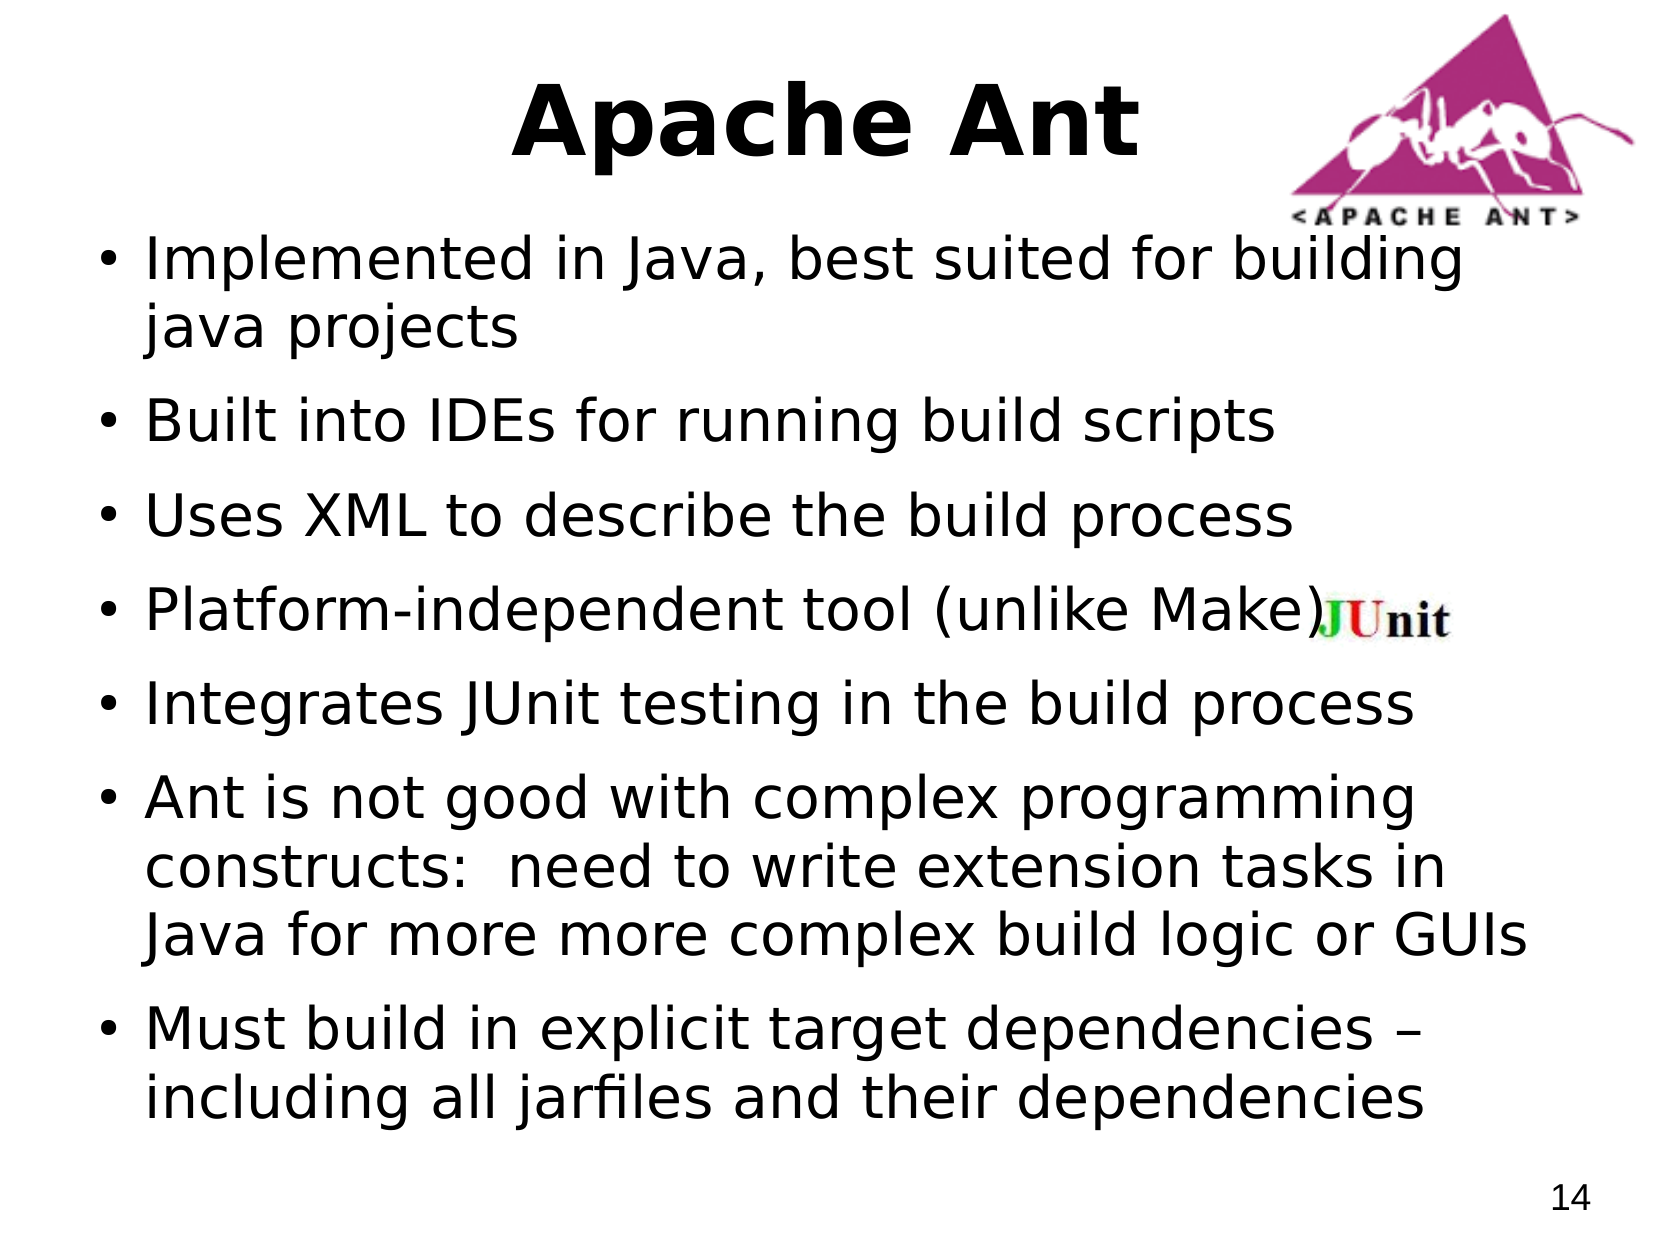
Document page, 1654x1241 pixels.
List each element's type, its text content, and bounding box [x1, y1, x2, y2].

list Implemented in Java, best suited for building java projects Built into IDEs for running build scripts Uses XML to describe the build process Platform-independent tool (unlike Make) Integrates JUnit testing in the build process Ant is not good with complex programming constructs: need to write extension tasks in Java for more more complex build logic or GUIs Must build in explicit target dependencies – including all jarfiles and their dependencies [82, 224, 1538, 1186]
title Apache Ant [82, 65, 1288, 179]
picture [1288, 13, 1638, 235]
